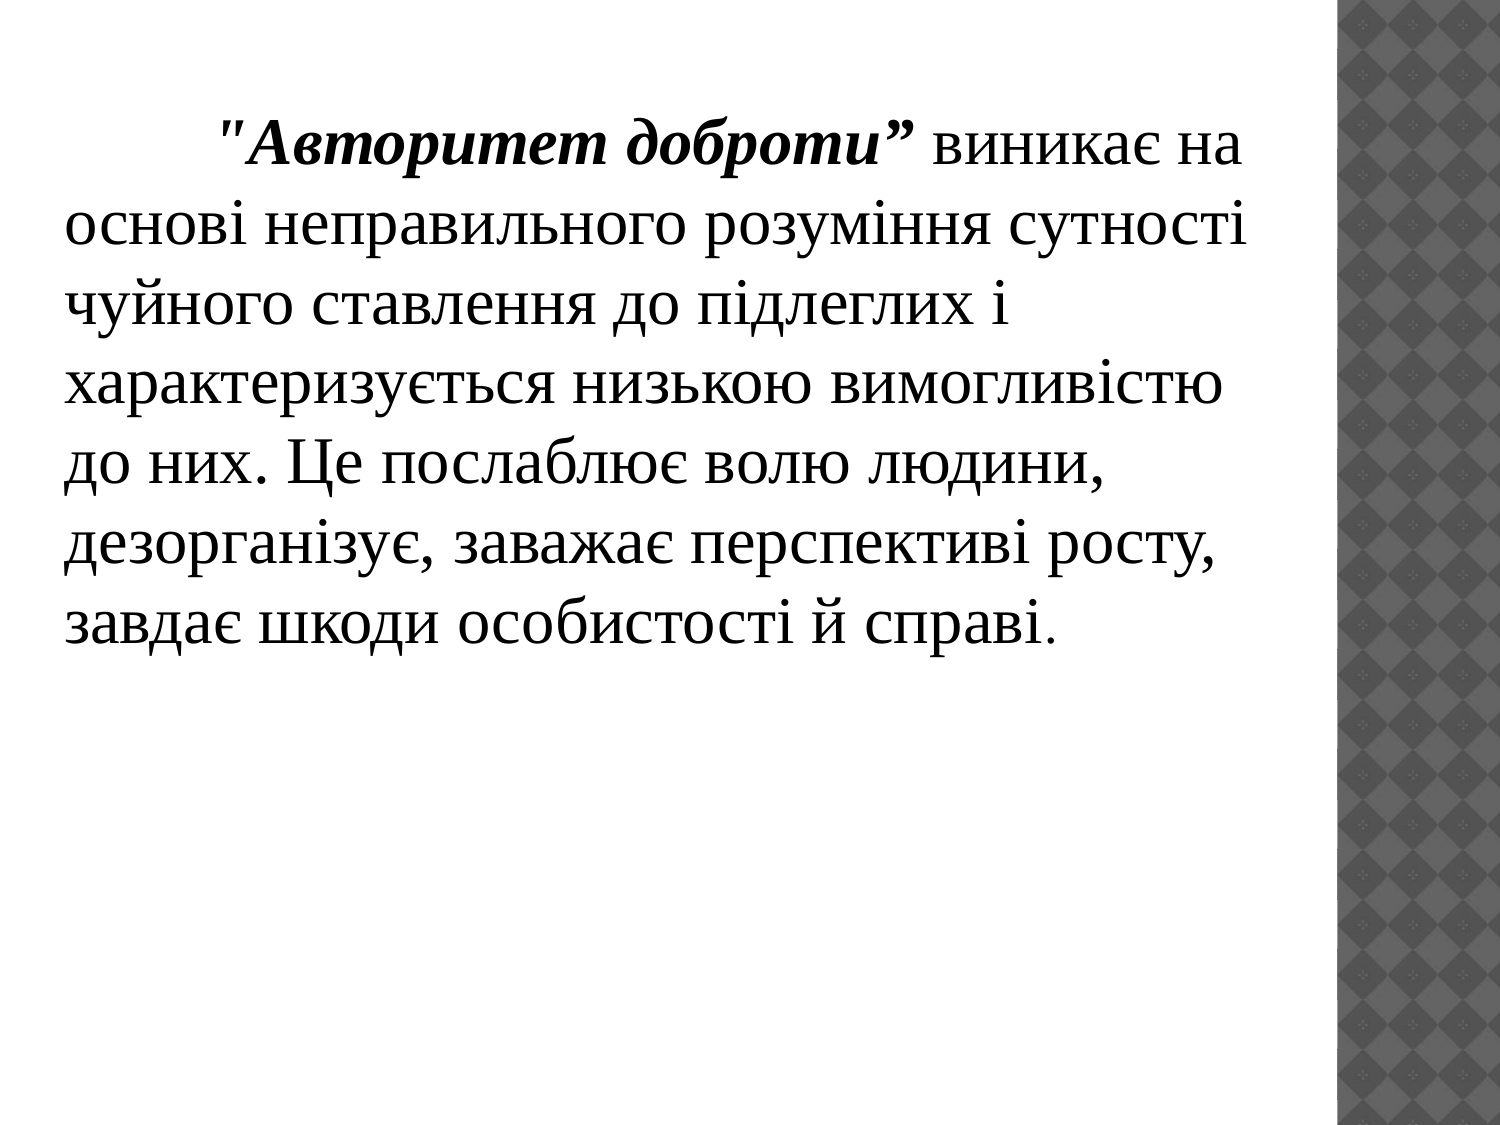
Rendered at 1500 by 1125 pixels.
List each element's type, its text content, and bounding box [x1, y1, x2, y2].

list "Авторитет доброти” виникає на основі неправильного розуміння сутності чуйного ставлення до підлеглих і характеризується низькою вимогливістю до них. Це послаблює волю людини, дезорганізує, заважає перспективі росту, зав­дає шкоди особистості й справі. [49, 90, 1270, 1001]
picture [1337, 0, 1500, 1125]
